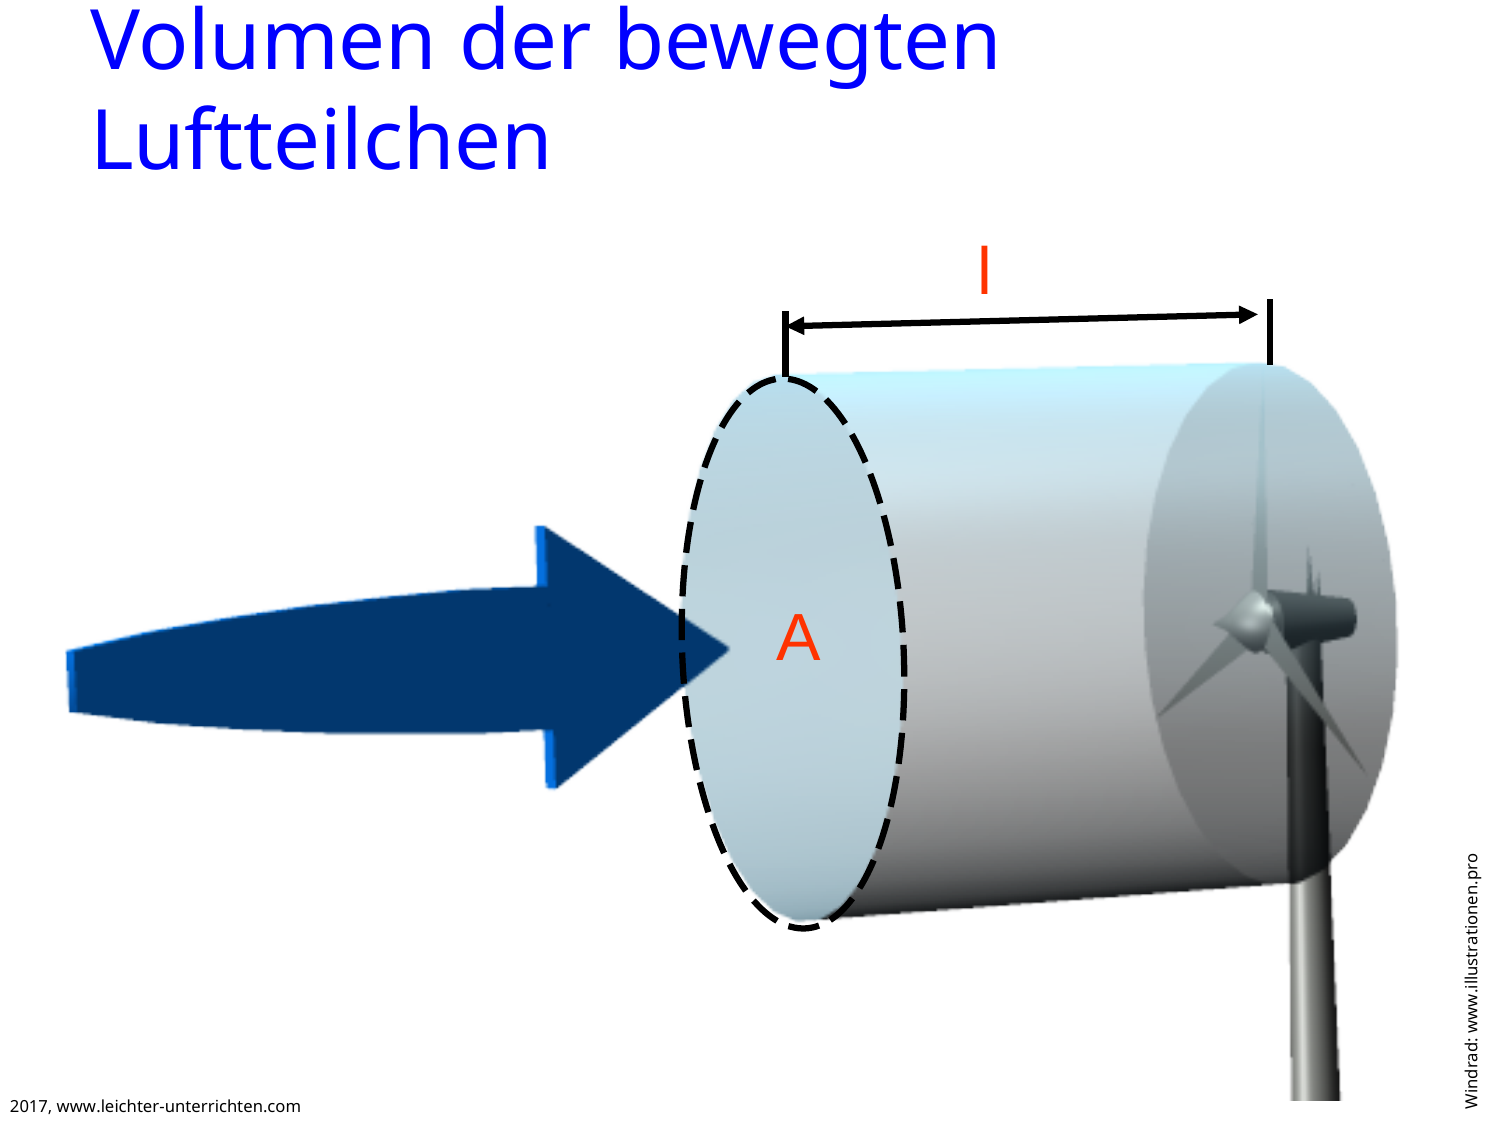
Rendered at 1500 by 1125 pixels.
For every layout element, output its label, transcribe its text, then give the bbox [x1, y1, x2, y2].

picture [64, 361, 1441, 1101]
title Volumen der bewegten Luftteilchen [75, 0, 1483, 173]
text_box l [962, 219, 1008, 316]
text_box Windrad: www.illustrationen.pro [1453, 326, 1489, 1124]
text_box A [761, 586, 837, 682]
